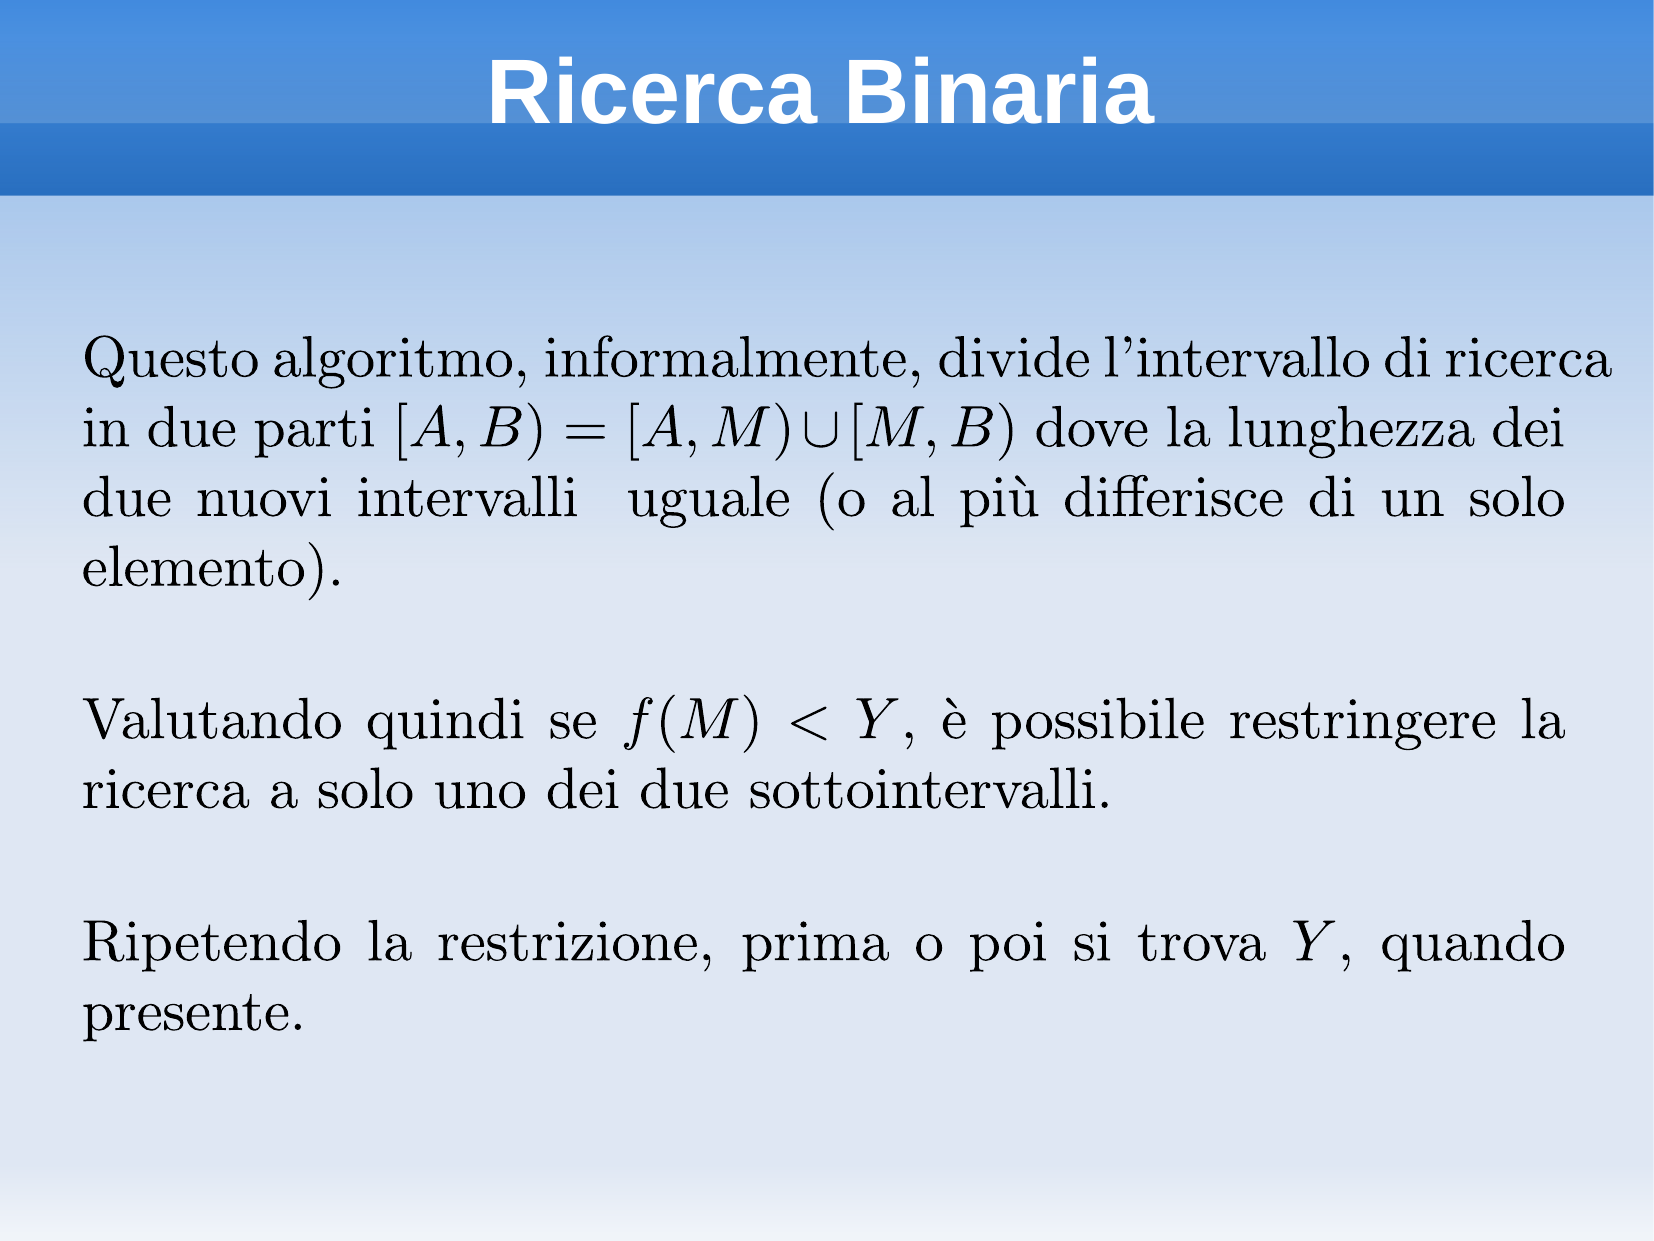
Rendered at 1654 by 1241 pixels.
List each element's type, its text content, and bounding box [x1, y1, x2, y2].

title Ricerca Binaria [76, 0, 1565, 196]
text_box [81, 335, 1613, 1042]
picture [0, 0, 1654, 1241]
